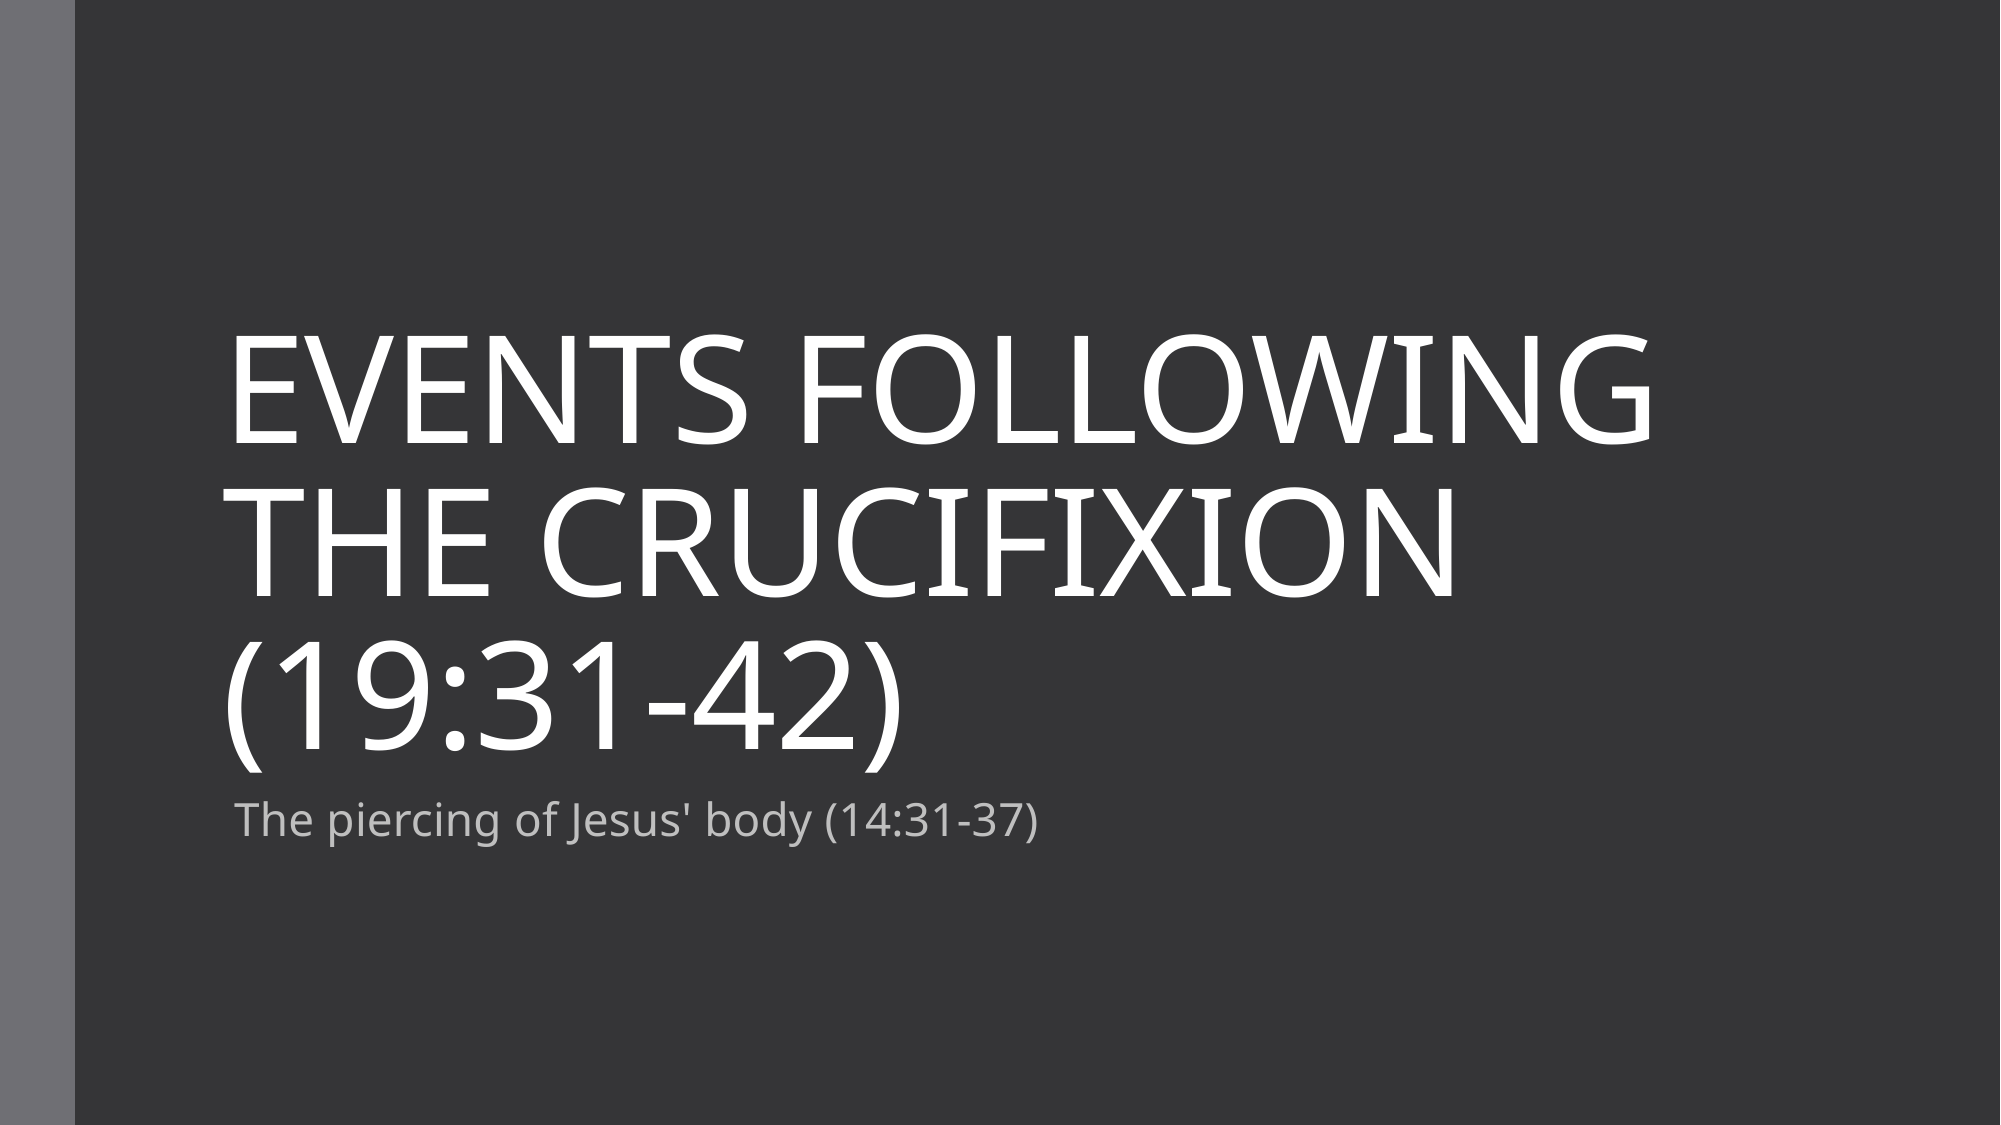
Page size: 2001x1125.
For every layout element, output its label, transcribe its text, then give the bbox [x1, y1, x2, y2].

subtitle The piercing of Jesus' body (14:31-37) [206, 787, 1752, 1066]
title EVENTS FOLLOWING THE CRUCIFIXION (19:31-42) [206, 124, 1752, 787]
